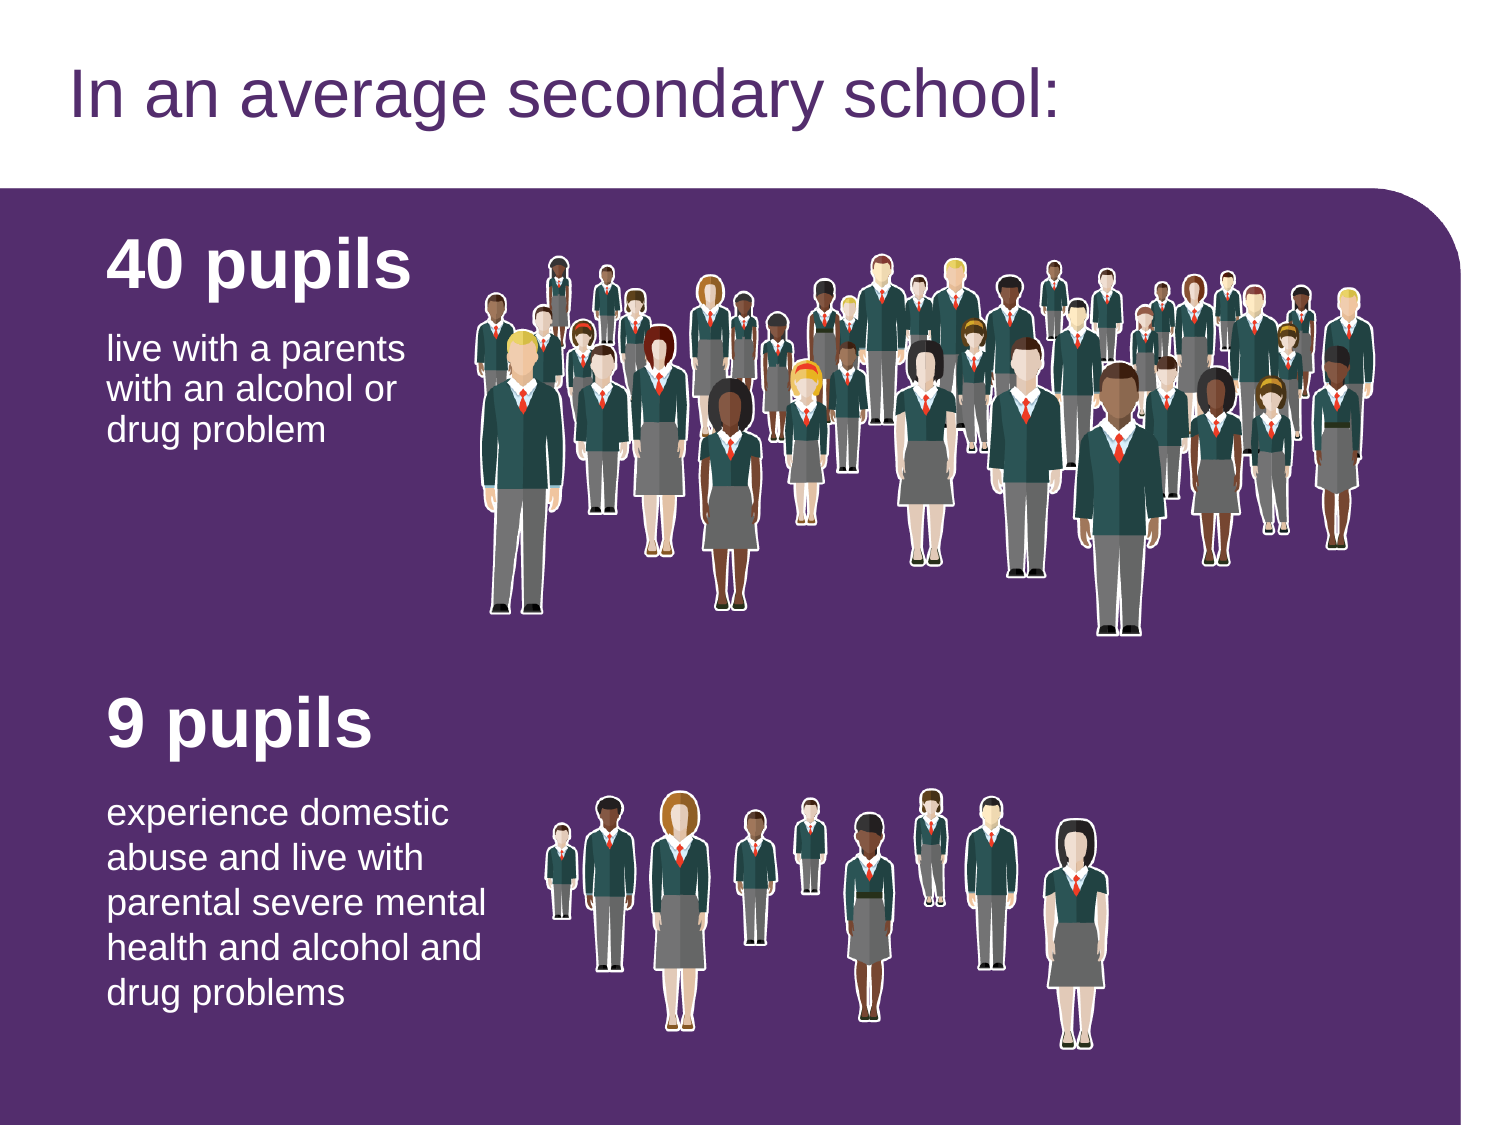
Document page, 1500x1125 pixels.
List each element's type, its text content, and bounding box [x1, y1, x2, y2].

picture [0, 2, 1500, 1125]
title In an average secondary school: [53, 35, 1347, 155]
text_box 9 pupils experience domestic abuse and live with parental severe mental health and alcohol and drug problems [91, 678, 526, 1125]
list 40 pupils live with a parents with an alcohol or drug problem [91, 219, 474, 528]
